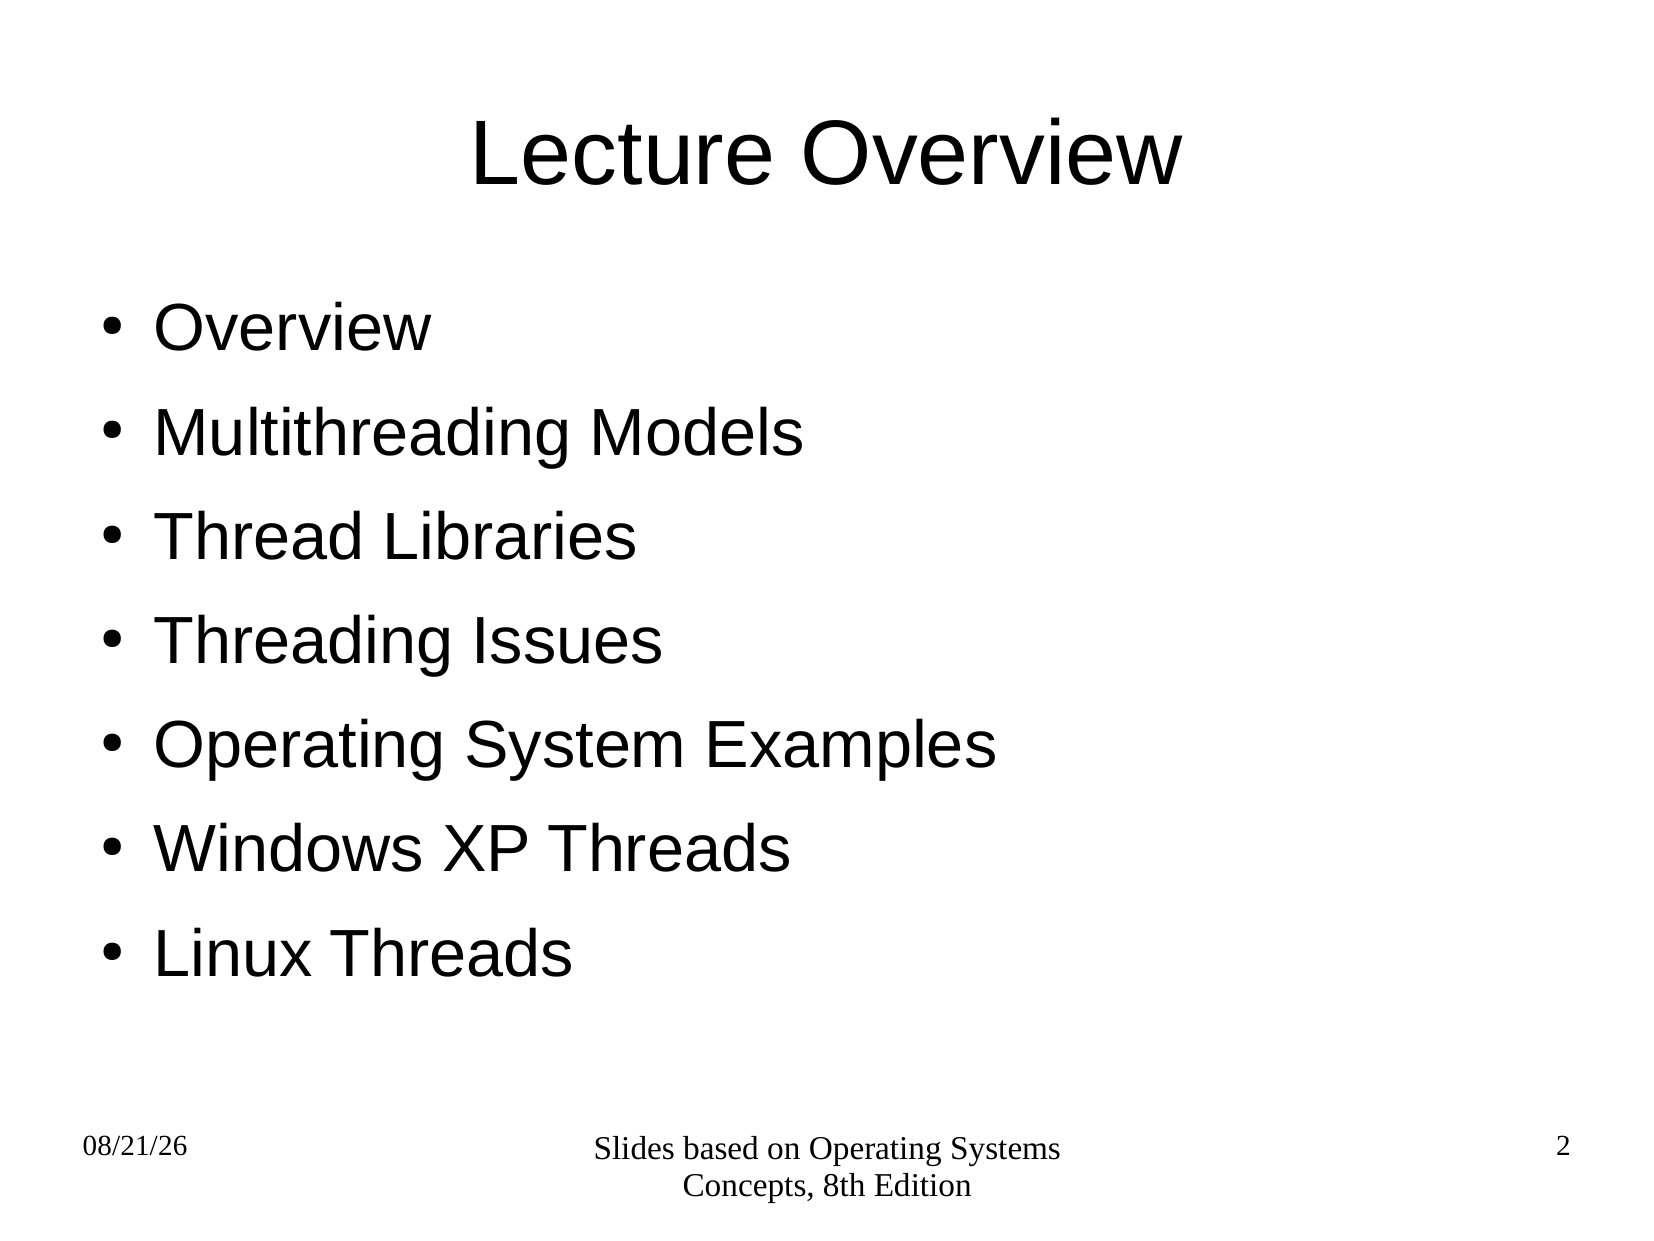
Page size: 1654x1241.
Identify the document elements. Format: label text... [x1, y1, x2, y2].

title Lecture Overview [82, 49, 1571, 257]
list Overview Multithreading Models Thread Libraries Threading Issues Operating System Examples Windows XP Threads Linux Threads [82, 290, 1571, 1109]
